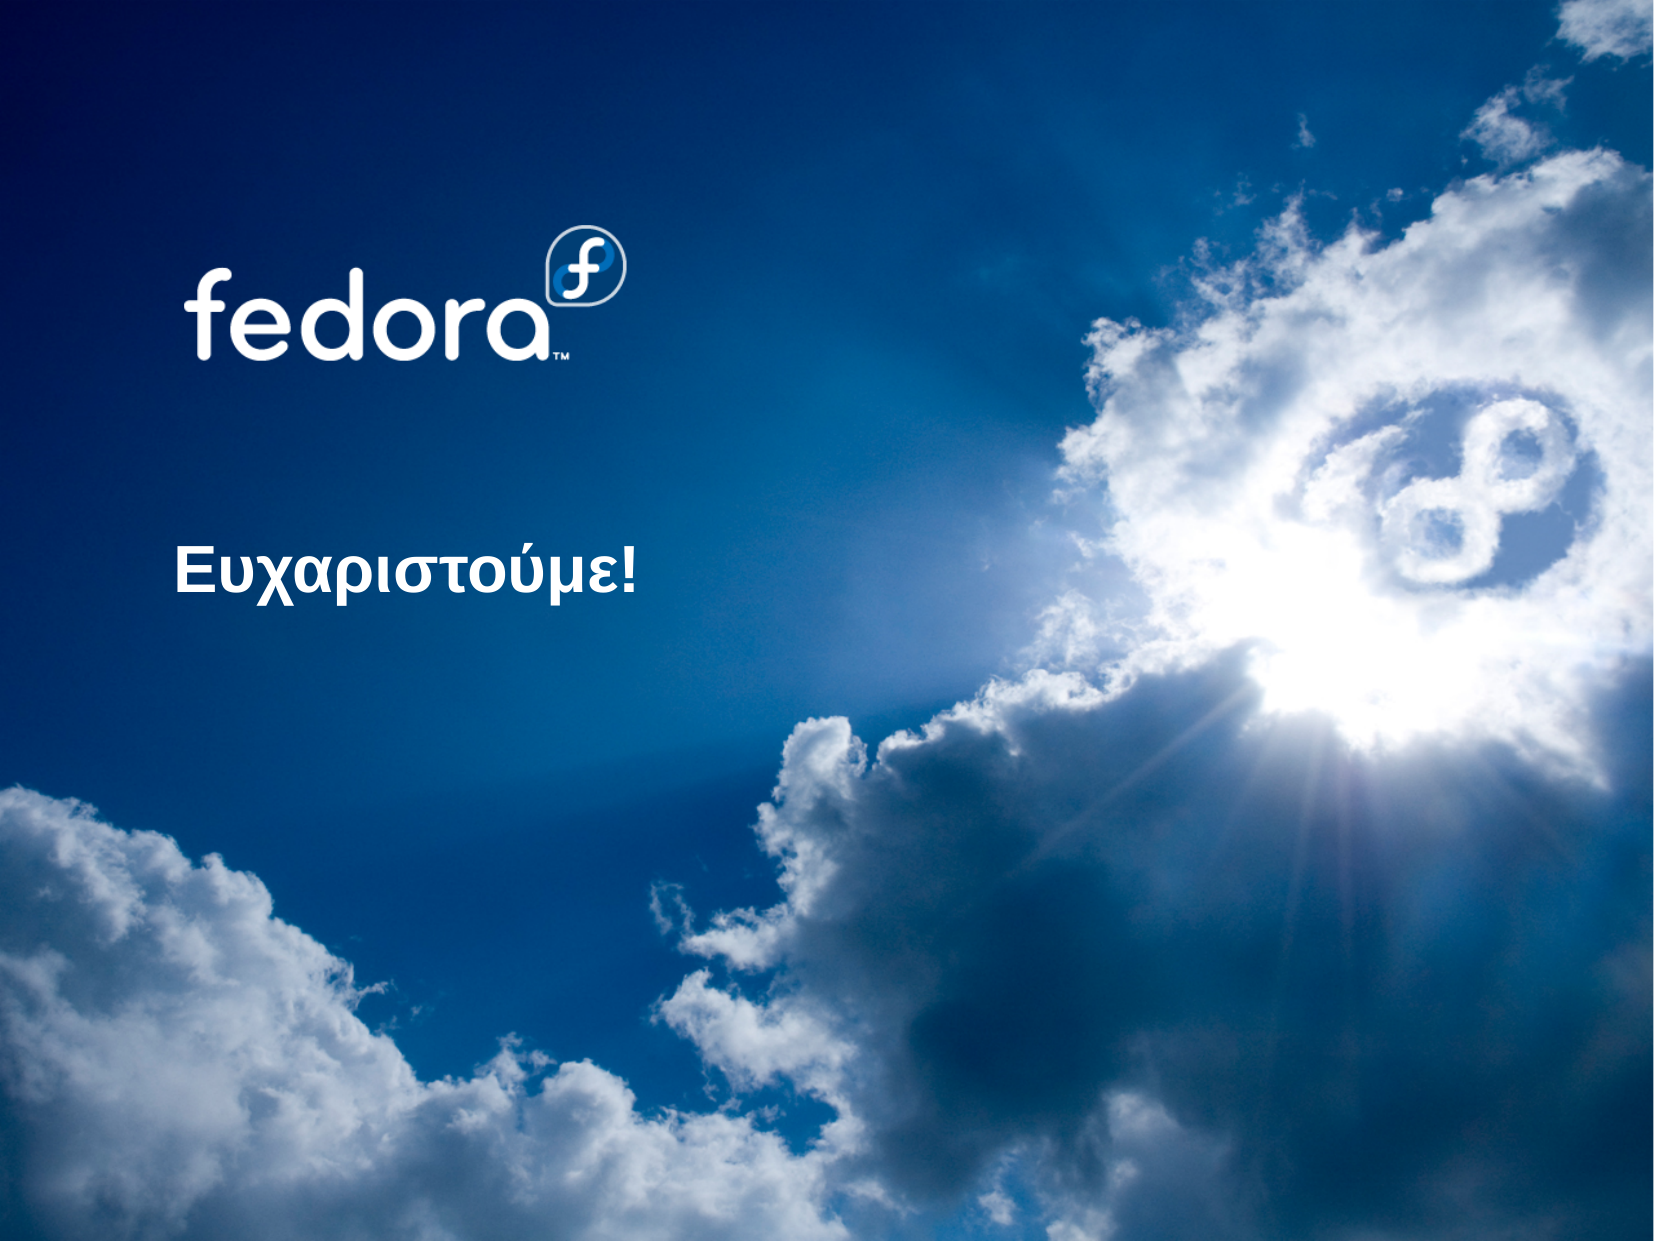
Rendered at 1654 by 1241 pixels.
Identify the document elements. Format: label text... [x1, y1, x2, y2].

picture [0, 0, 1654, 1241]
text_box Ευχαριστούμε! [158, 525, 676, 615]
